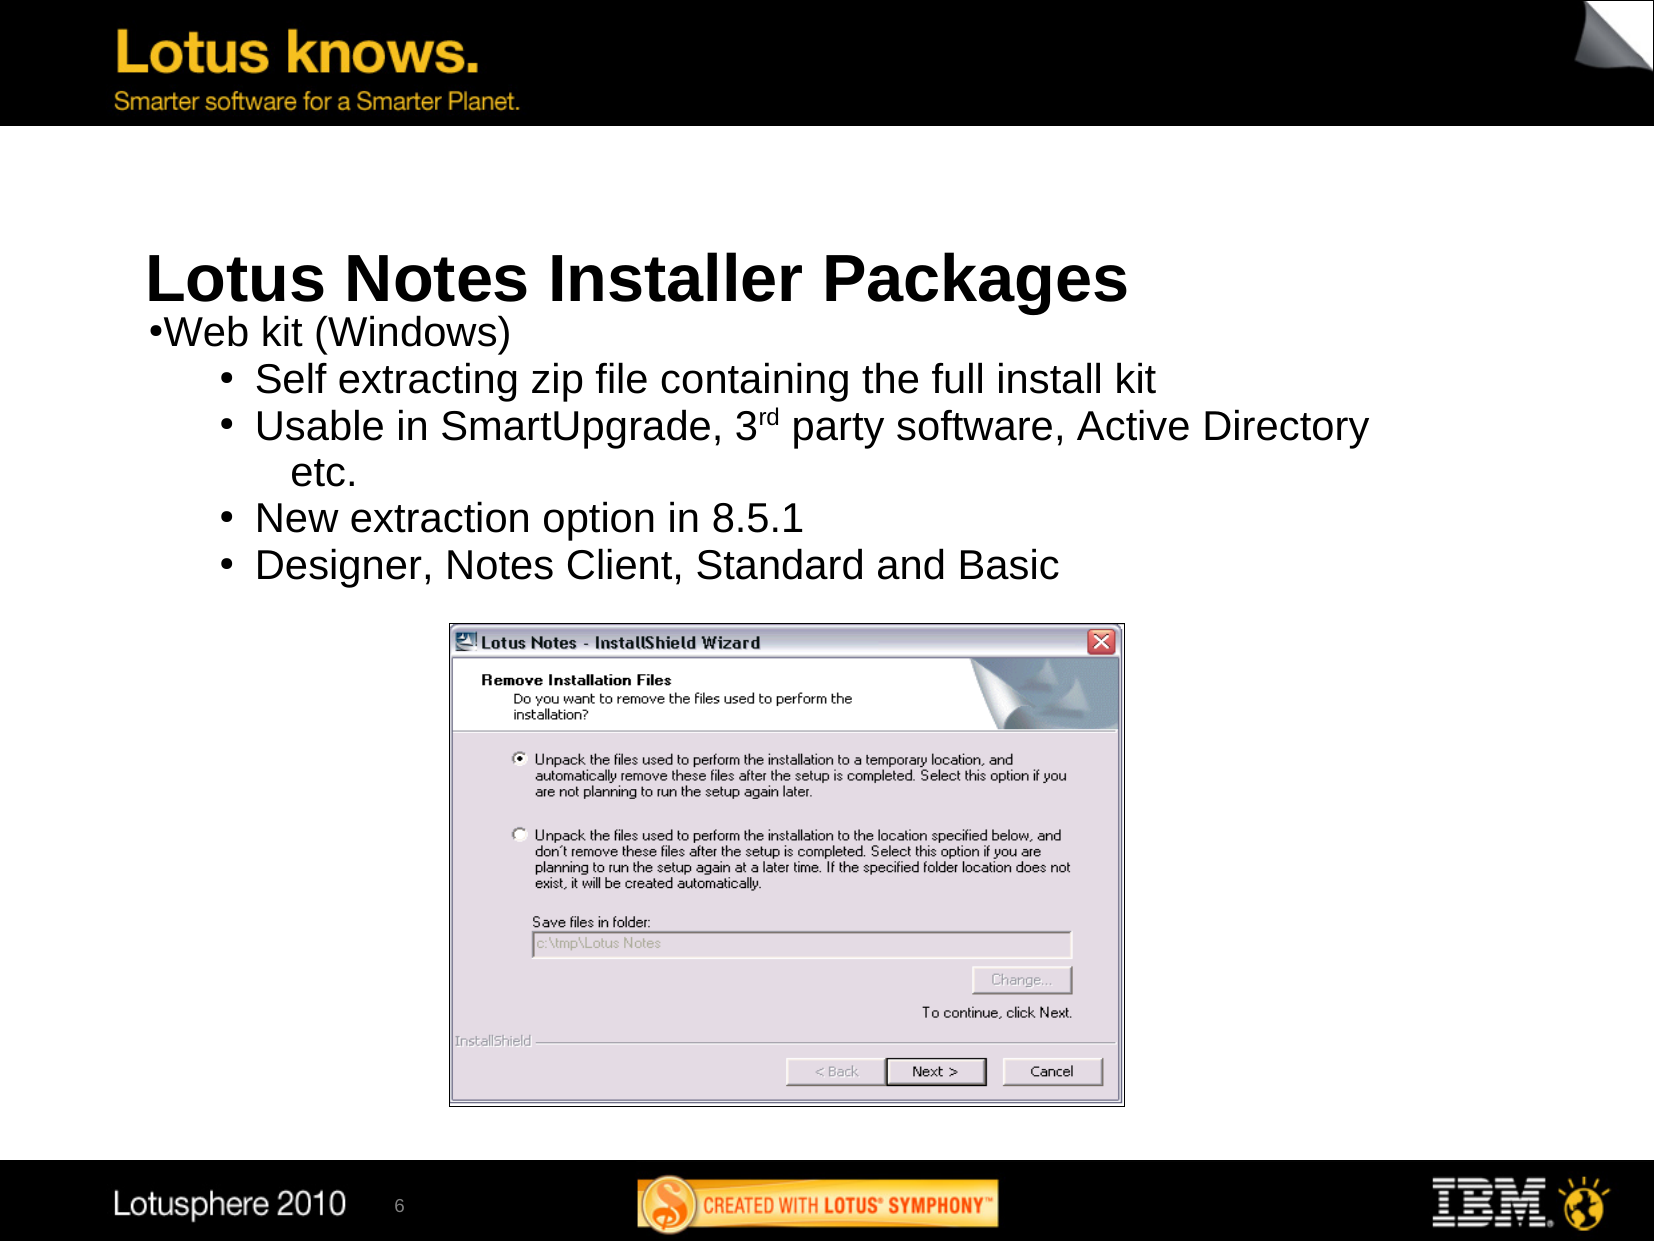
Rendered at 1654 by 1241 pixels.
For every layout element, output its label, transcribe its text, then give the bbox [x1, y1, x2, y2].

picture [1, 1161, 1653, 1241]
picture [449, 623, 1125, 1107]
title Lotus Notes Installer Packages [145, 144, 1513, 316]
picture [1, 1, 1653, 125]
text_box Web kit (Windows) Self extracting zip file containing the full install kit Usable in SmartUpgrade, 3rd party software, Active Directory etc. New extraction option in 8.5.1 Designer, Notes Client, Standard and Basic [148, 298, 1418, 599]
